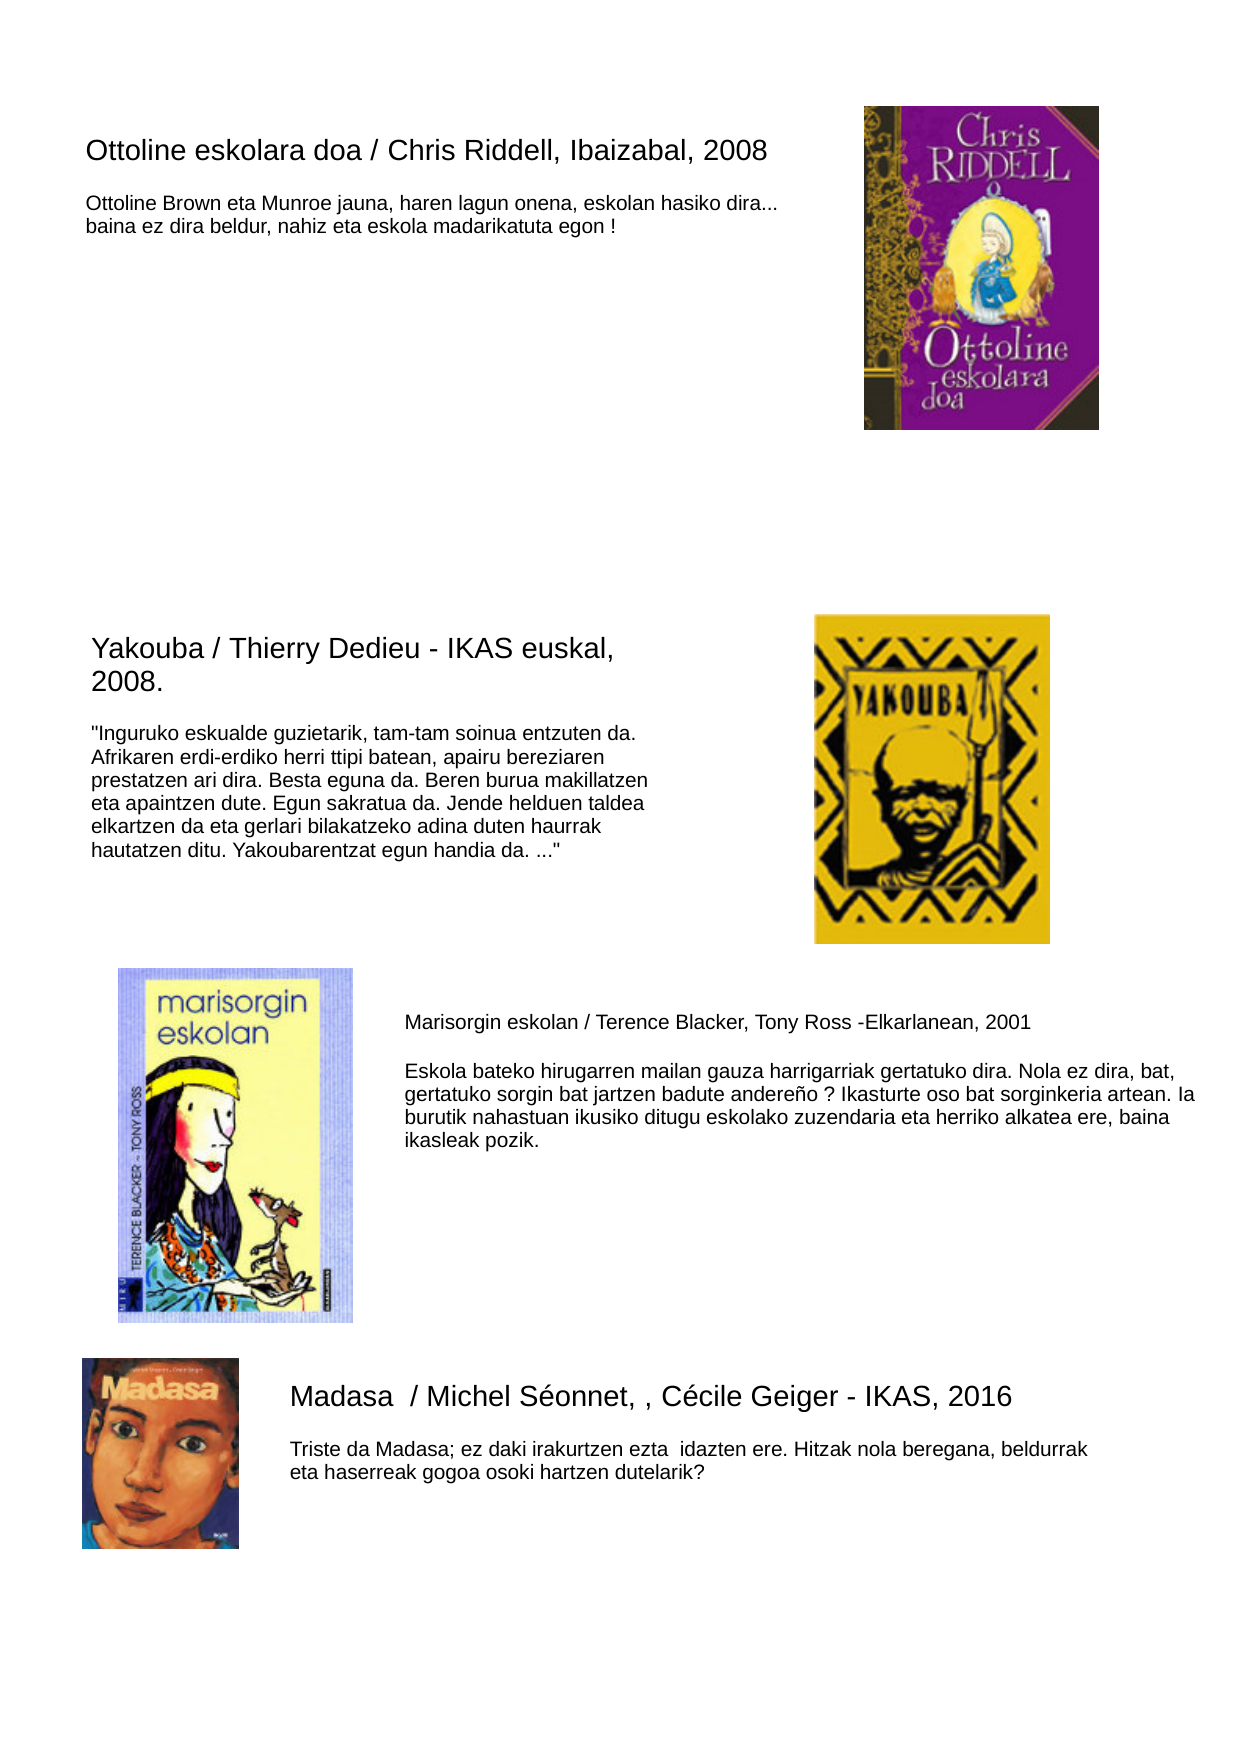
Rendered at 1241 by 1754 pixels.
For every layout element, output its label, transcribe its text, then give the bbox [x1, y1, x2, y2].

picture [82, 1358, 239, 1549]
text_box Marisorgin eskolan / Terence Blacker, Tony Ross -Elkarlanean, 2001 Eskola bateko hirugarren mailan gauza harrigarriak gertatuko dira. Nola ez dira, bat, gertatuko sorgin bat jartzen badute andereño ? Ikasturte oso bat sorginkeria artean. Ia burutik nahastuan ikusiko ditugu eskolako zuzendaria eta herriko alkatea ere, baina ikasleak pozik. [389, 1003, 1217, 1182]
picture [814, 614, 1050, 944]
text_box Yakouba / Thierry Dedieu - IKAS euskal, 2008. "Inguruko eskualde guzietarik, tam-tam soinua entzuten da. Afrikaren erdi-erdiko herri ttipi batean, apairu bereziaren prestatzen ari dira. Besta eguna da. Beren burua makillatzen eta apaintzen dute. Egun sakratua da. Jende helduen taldea elkartzen da eta gerlari bilakatzeko adina duten haurrak hautatzen ditu. Yakoubarentzat egun handia da. ..." [76, 624, 674, 898]
picture [118, 968, 353, 1323]
text_box Ottoline eskolara doa / Chris Riddell, Ibaizabal, 2008 Ottoline Brown eta Munroe jauna, haren lagun onena, eskolan hasiko dira... baina ez dira beldur, nahiz eta eskola madarikatuta egon ! [70, 126, 815, 284]
picture [864, 106, 1099, 430]
text_box Madasa / Michel Séonnet, , Cécile Geiger - IKAS, 2016 Triste da Madasa; ez daki irakurtzen ezta idazten ere. Hitzak nola beregana, beldurrak eta haserreak gogoa osoki hartzen dutelarik? [275, 1372, 1111, 1540]
